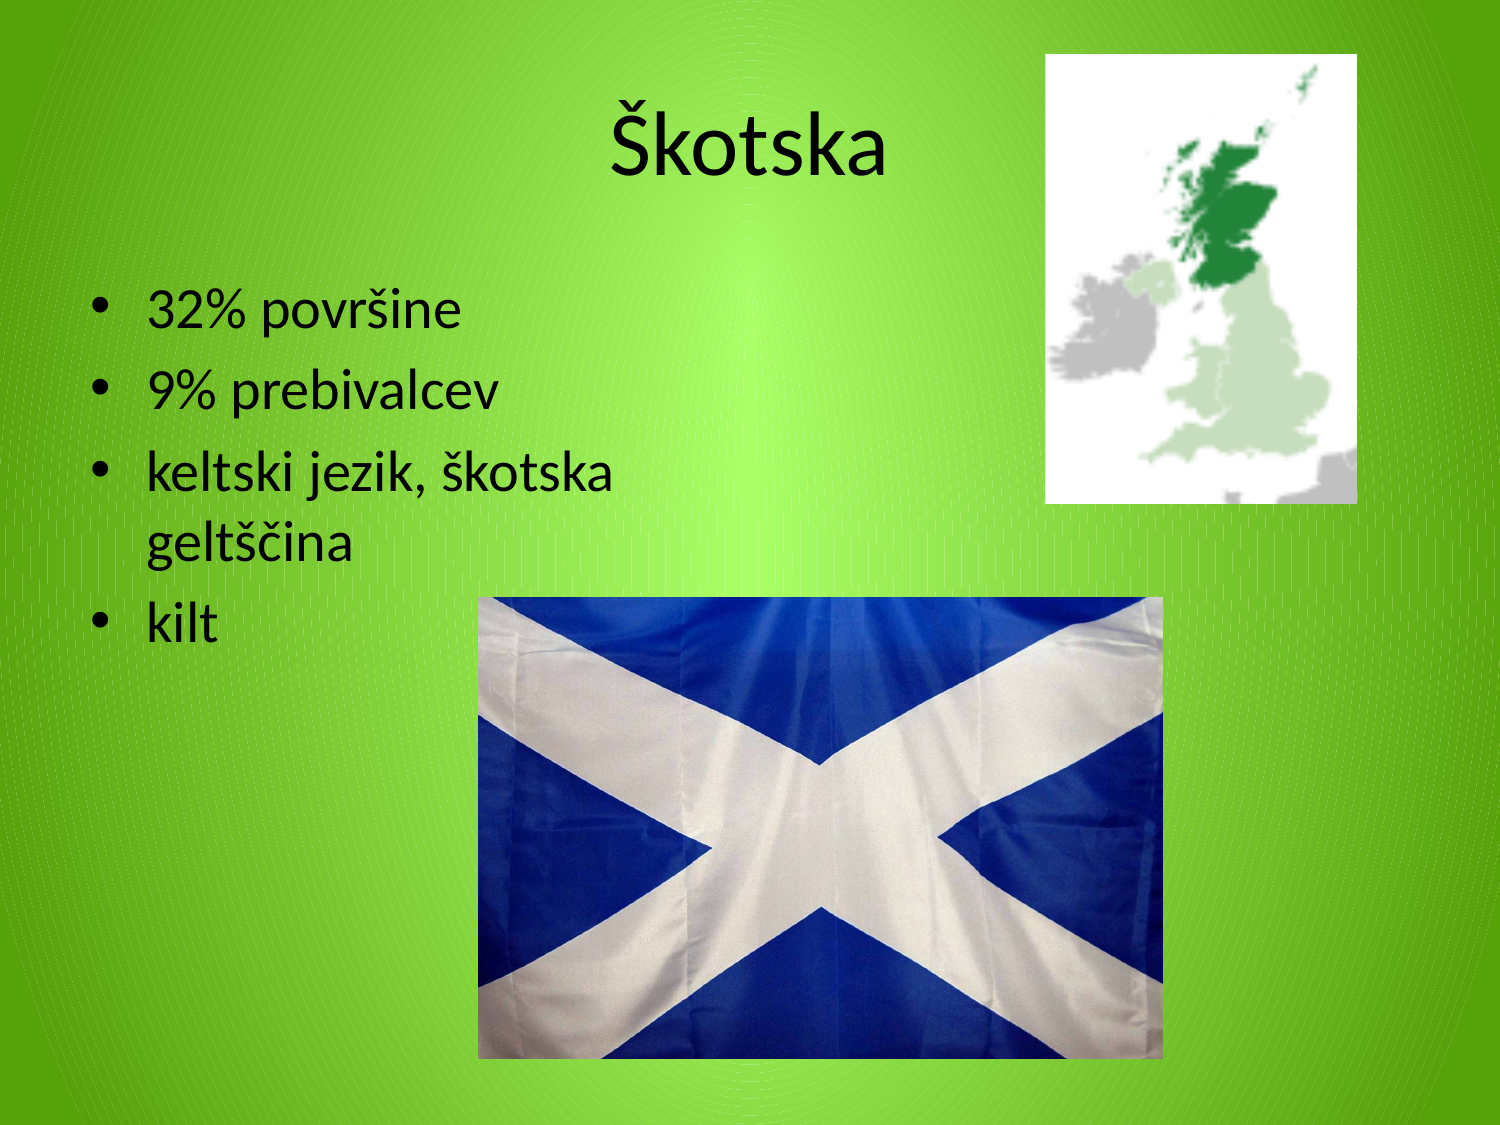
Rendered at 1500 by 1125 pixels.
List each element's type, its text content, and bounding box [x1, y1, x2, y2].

title Škotska [75, 45, 1425, 233]
picture [478, 597, 1163, 1059]
list 32% površine 9% prebivalcev keltski jezik, škotska geltščina kilt [75, 262, 821, 1005]
picture [1045, 54, 1357, 504]
